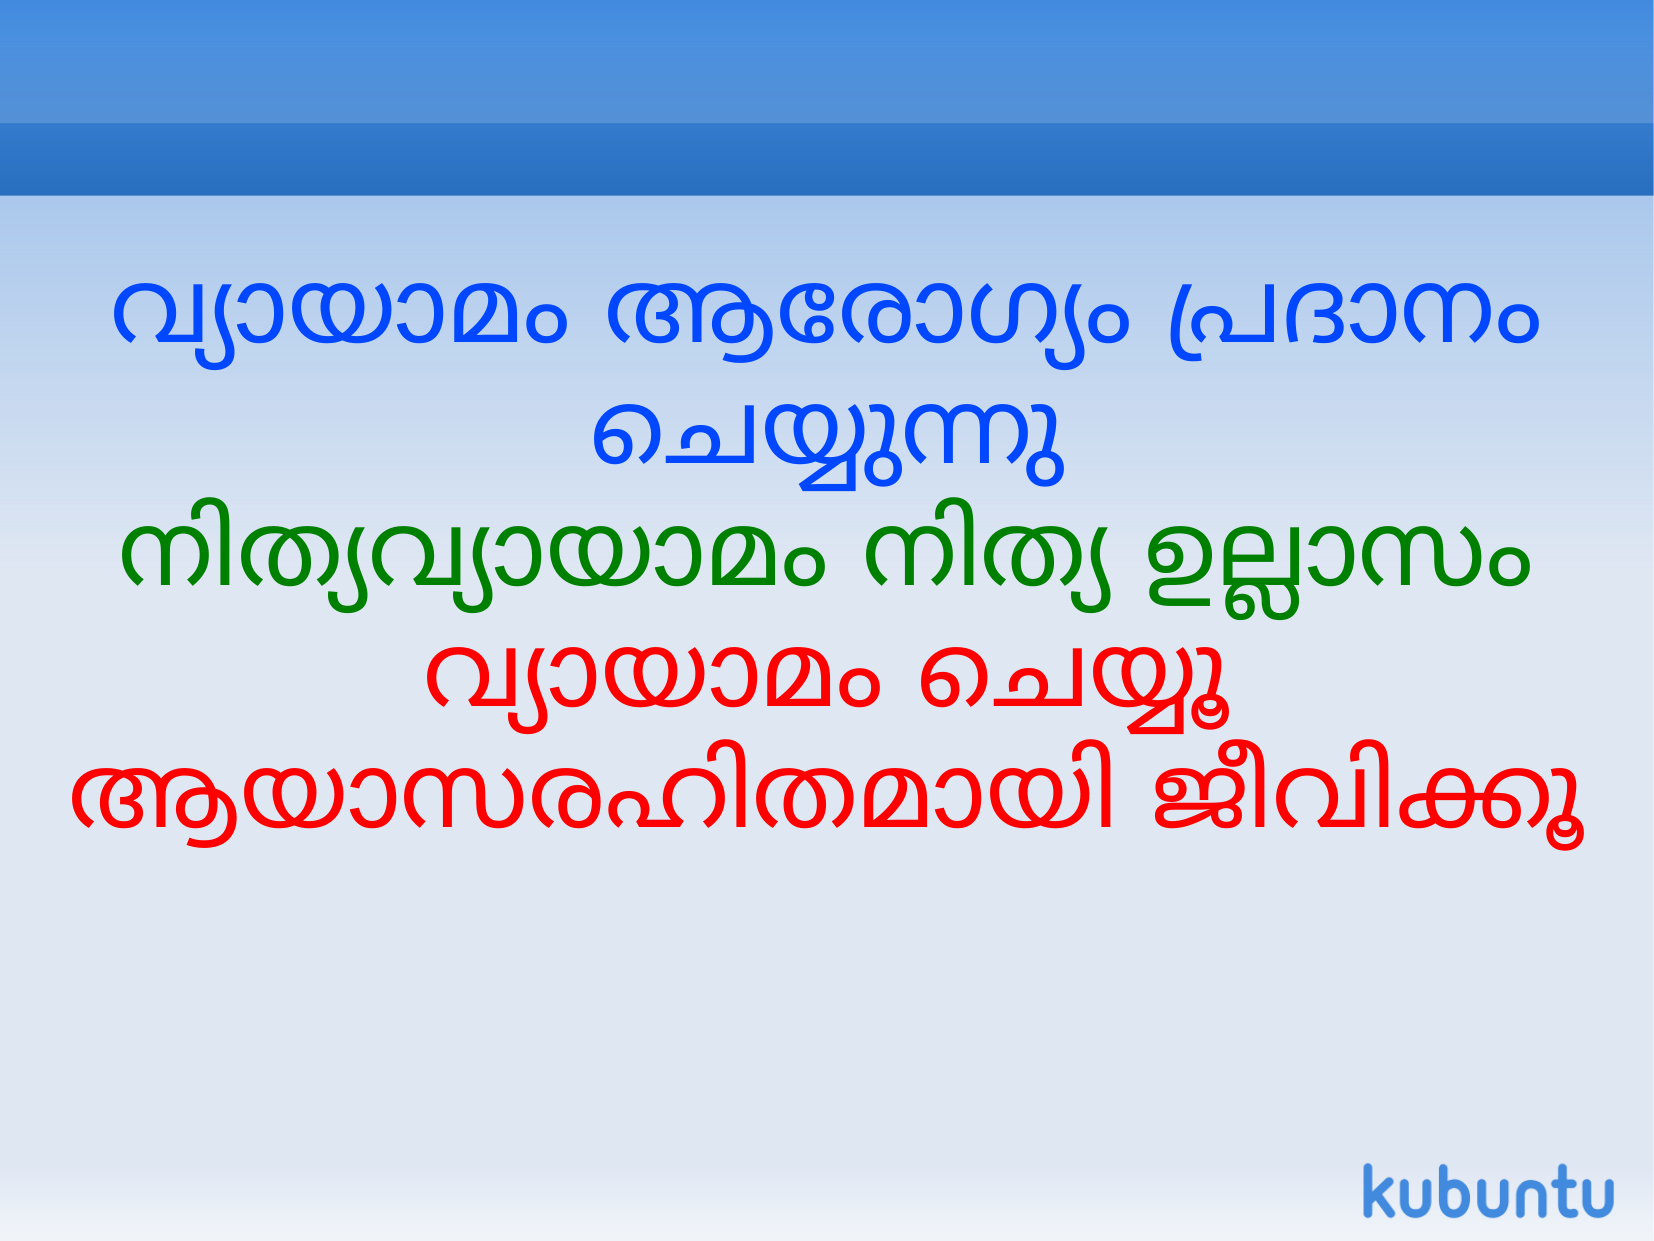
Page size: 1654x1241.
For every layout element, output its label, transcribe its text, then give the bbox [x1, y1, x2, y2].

title വ്യായാമം ആരോഗ്യം പ്രദാനം ചെയ്യുന്നു നിത്യവ്യായാമം നിത്യ ഉല്ലാസം വ്യായാമം ചെയ്യൂ ആയാസരഹിതമായി ജീവിക്കൂ [0, 138, 1654, 974]
picture [0, 0, 1654, 138]
picture [0, 974, 1654, 1241]
